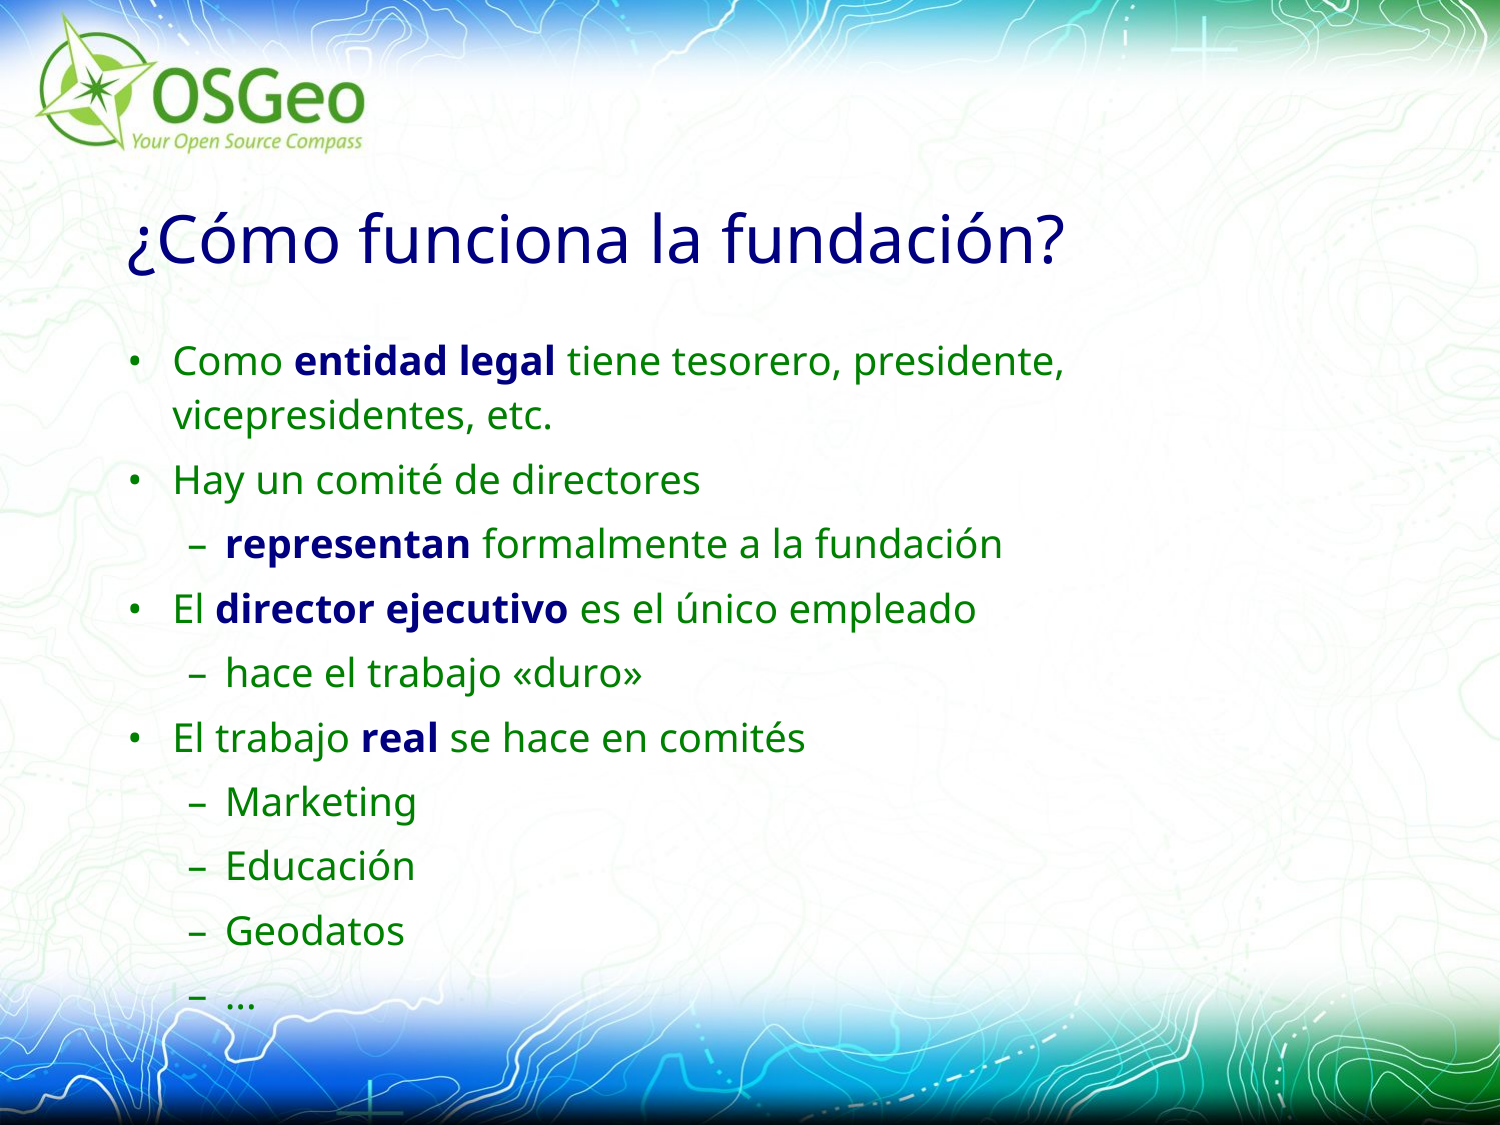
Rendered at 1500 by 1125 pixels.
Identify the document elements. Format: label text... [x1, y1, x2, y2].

list Como entidad legal tiene tesorero, presidente, vicepresidentes, etc. Hay un comité de directores representan formalmente a la fundación El director ejecutivo es el único empleado hace el trabajo «duro» El trabajo real se hace en comités Marketing Educación Geodatos ... [112, 324, 1388, 1034]
title ¿Cómo funciona la fundación? [112, 179, 1388, 296]
picture [0, 0, 1500, 1125]
